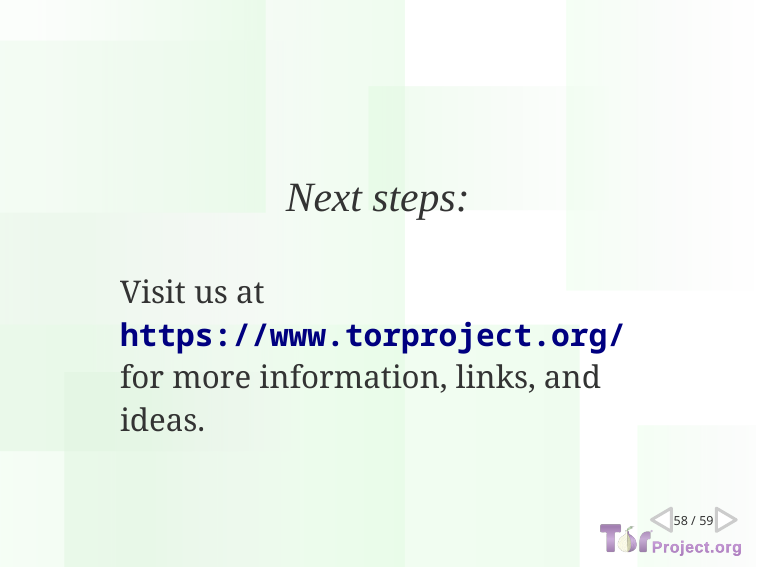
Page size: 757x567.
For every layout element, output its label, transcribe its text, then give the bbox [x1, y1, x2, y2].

text_box Next steps: [0, 166, 756, 228]
picture [0, 0, 757, 567]
text_box Visit us at https://www.torproject.org/ for more information, links, and ideas. [0, 262, 756, 508]
